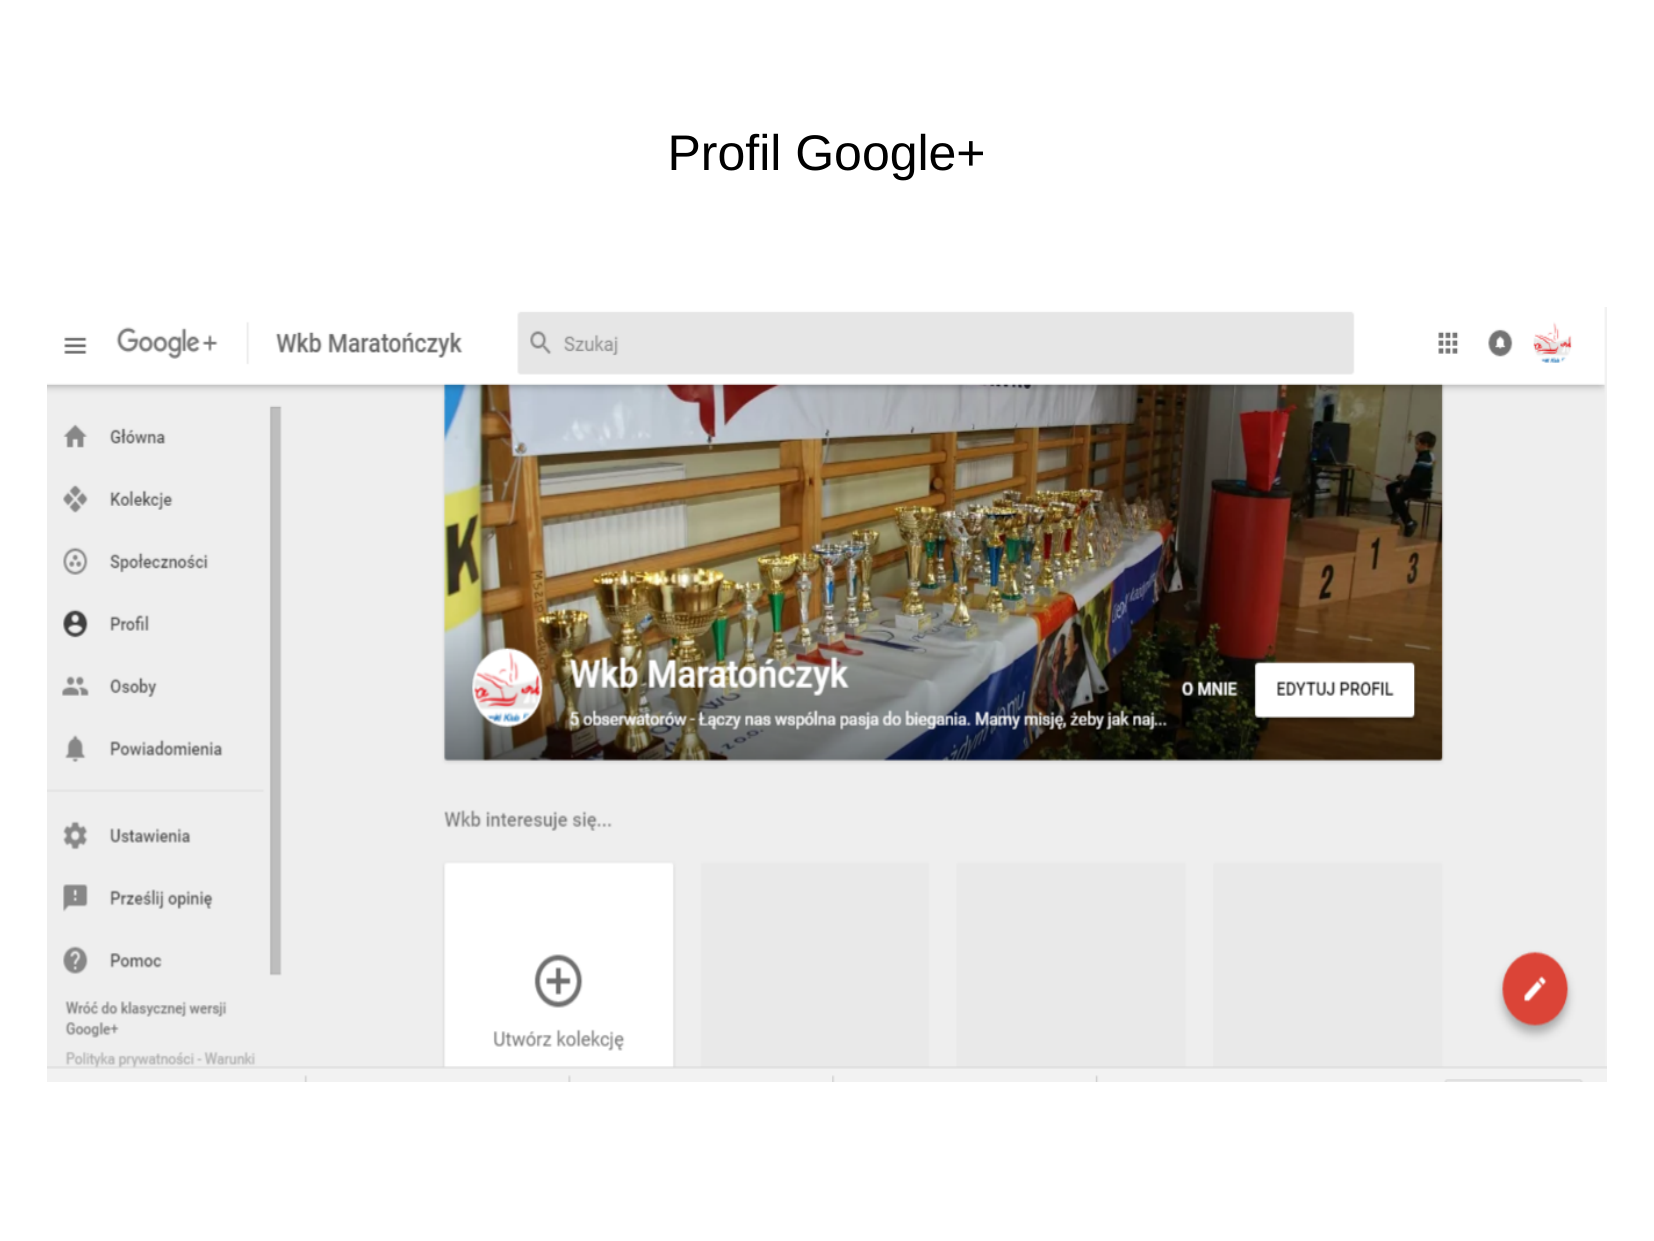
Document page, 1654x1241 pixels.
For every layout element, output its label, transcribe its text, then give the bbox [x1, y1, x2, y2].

title Profil Google+ [82, 49, 1571, 257]
picture [47, 307, 1607, 1082]
